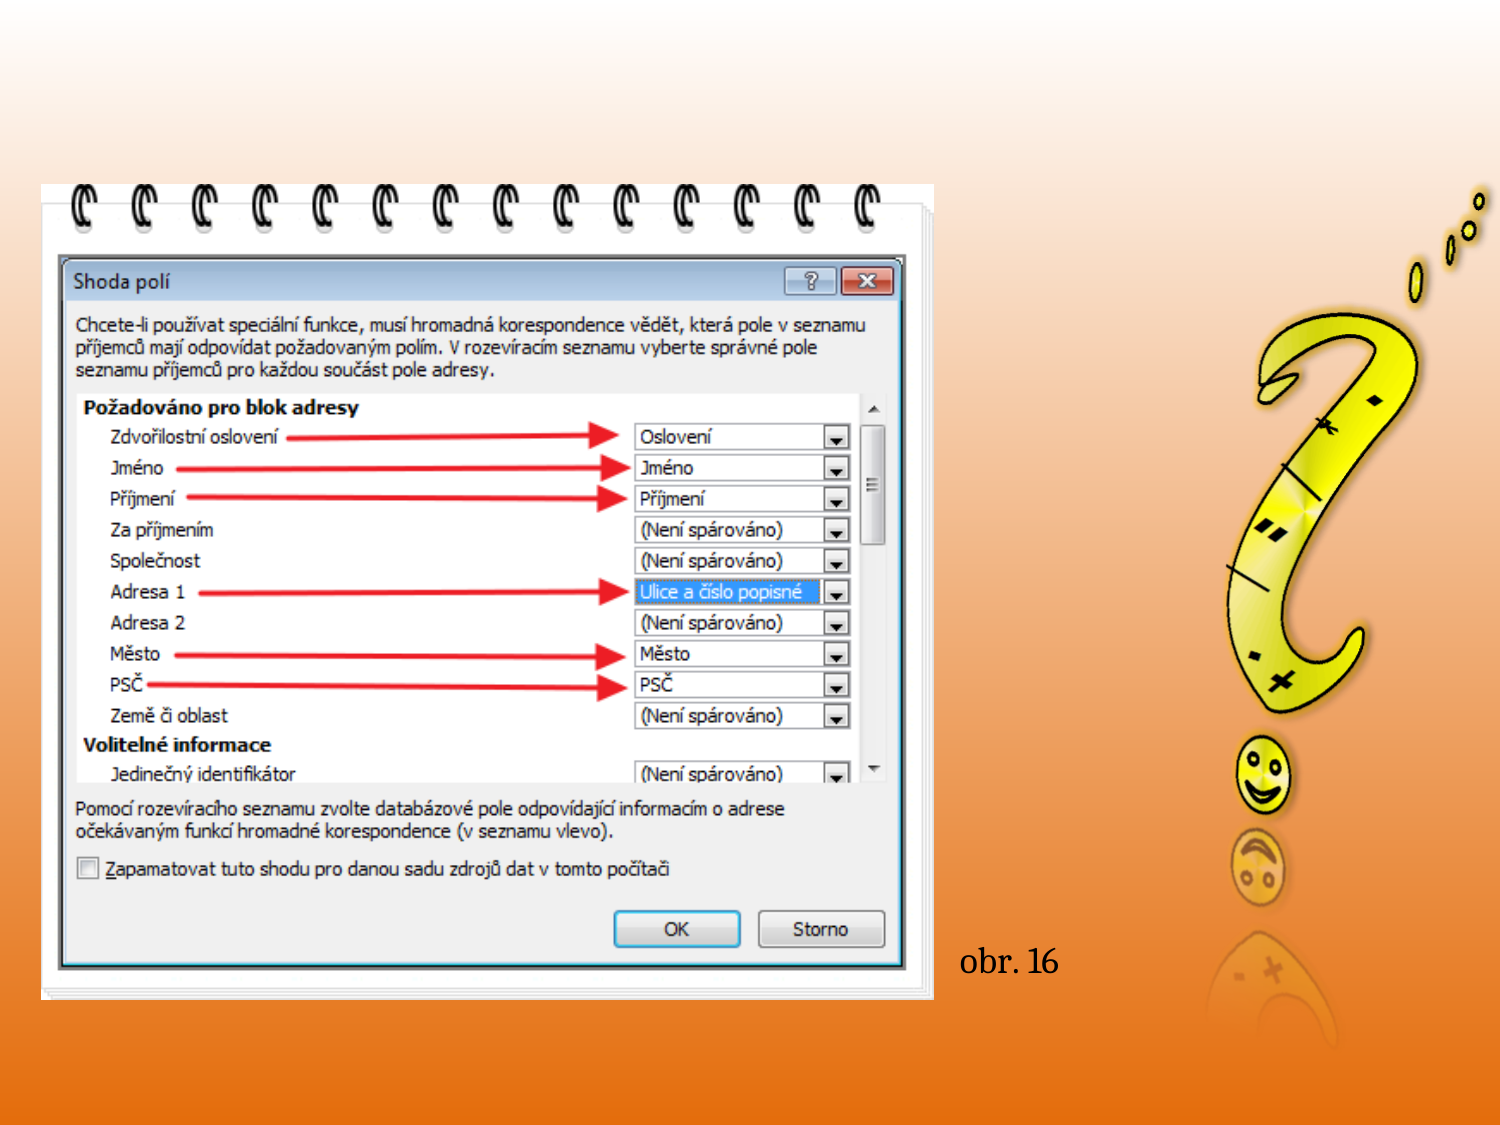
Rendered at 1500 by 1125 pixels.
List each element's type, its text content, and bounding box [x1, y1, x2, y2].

text_box obr. 16 [945, 928, 1075, 989]
picture [1171, 160, 1500, 1125]
picture [41, 184, 934, 1000]
